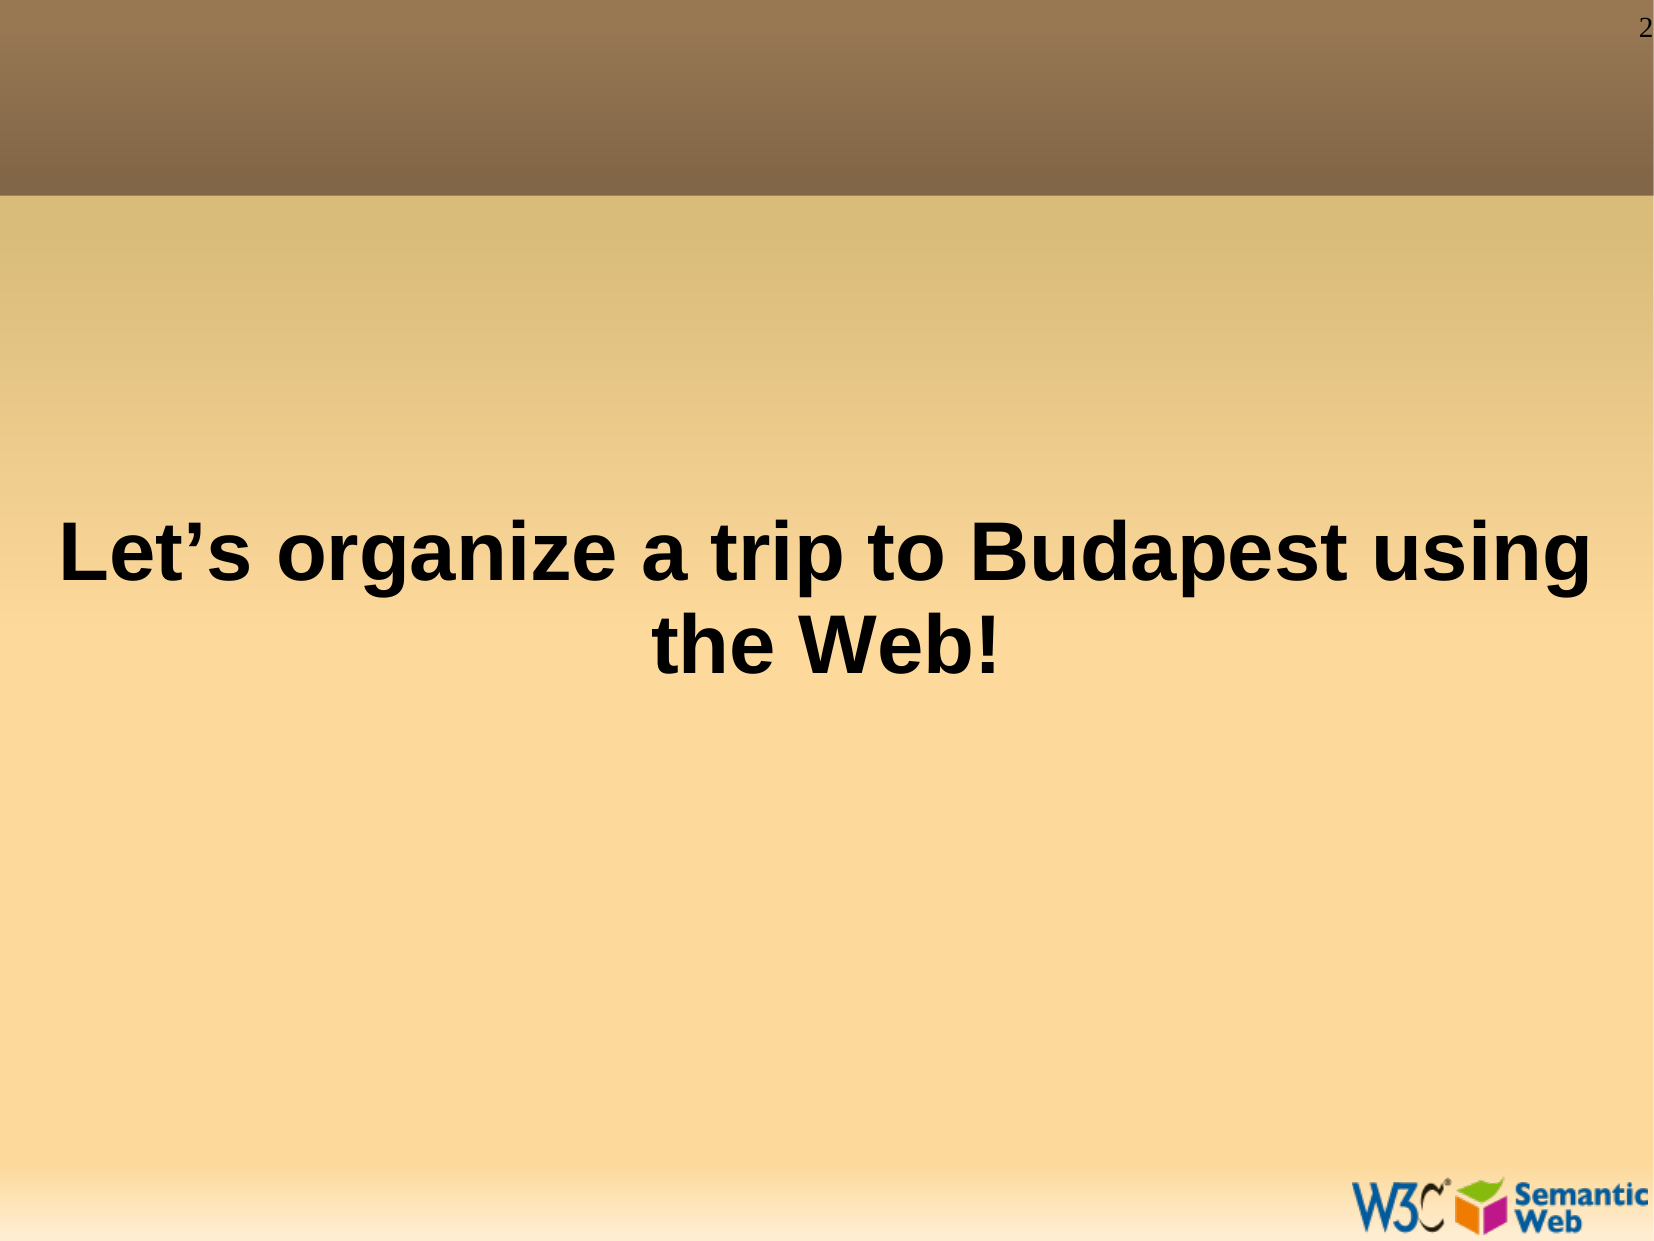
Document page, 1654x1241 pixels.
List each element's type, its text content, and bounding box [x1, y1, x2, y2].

picture [0, 0, 1654, 1241]
title Let’s organize a trip to Budapest using the Web! [29, 504, 1625, 692]
